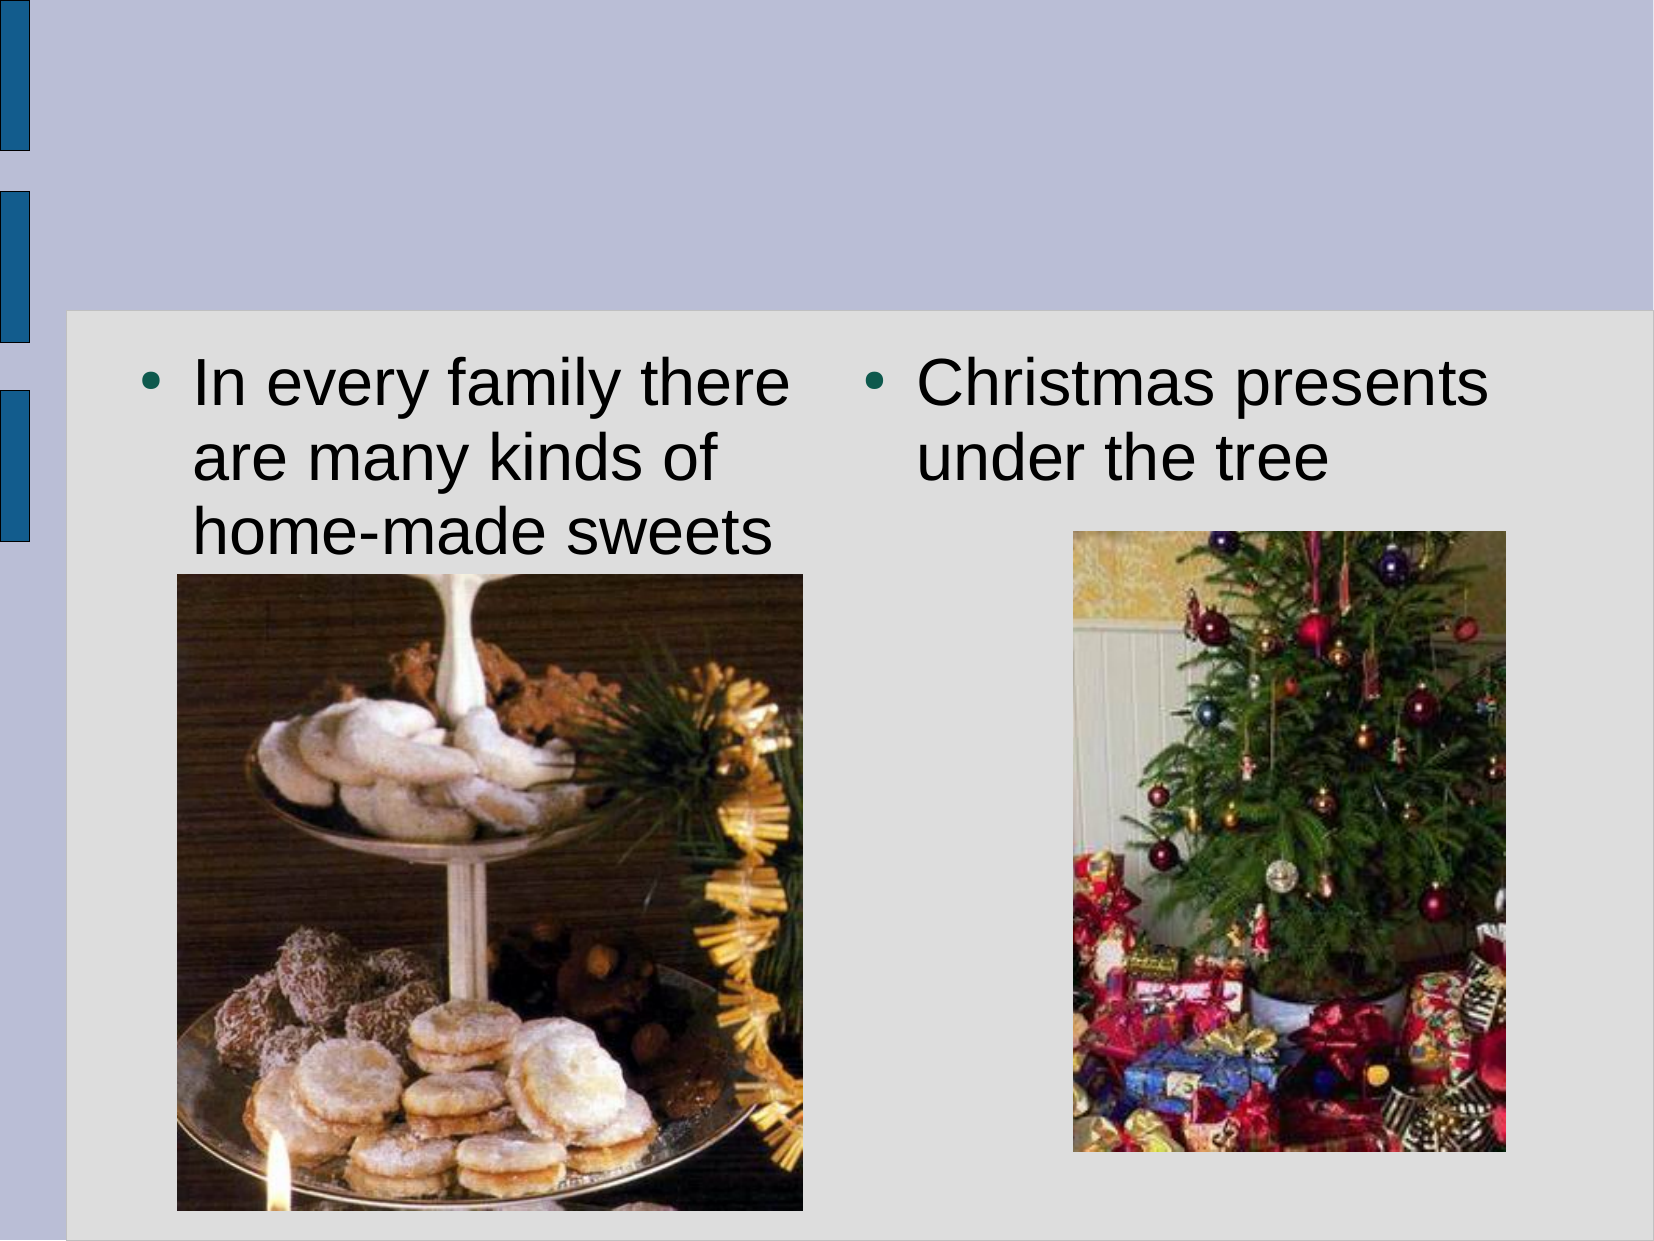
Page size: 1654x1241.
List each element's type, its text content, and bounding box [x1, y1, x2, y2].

list In every family there are many kinds of home-made sweets [121, 344, 811, 1127]
picture [177, 574, 803, 1211]
list Christmas presents under the tree [845, 344, 1535, 1112]
picture [1073, 531, 1506, 1152]
